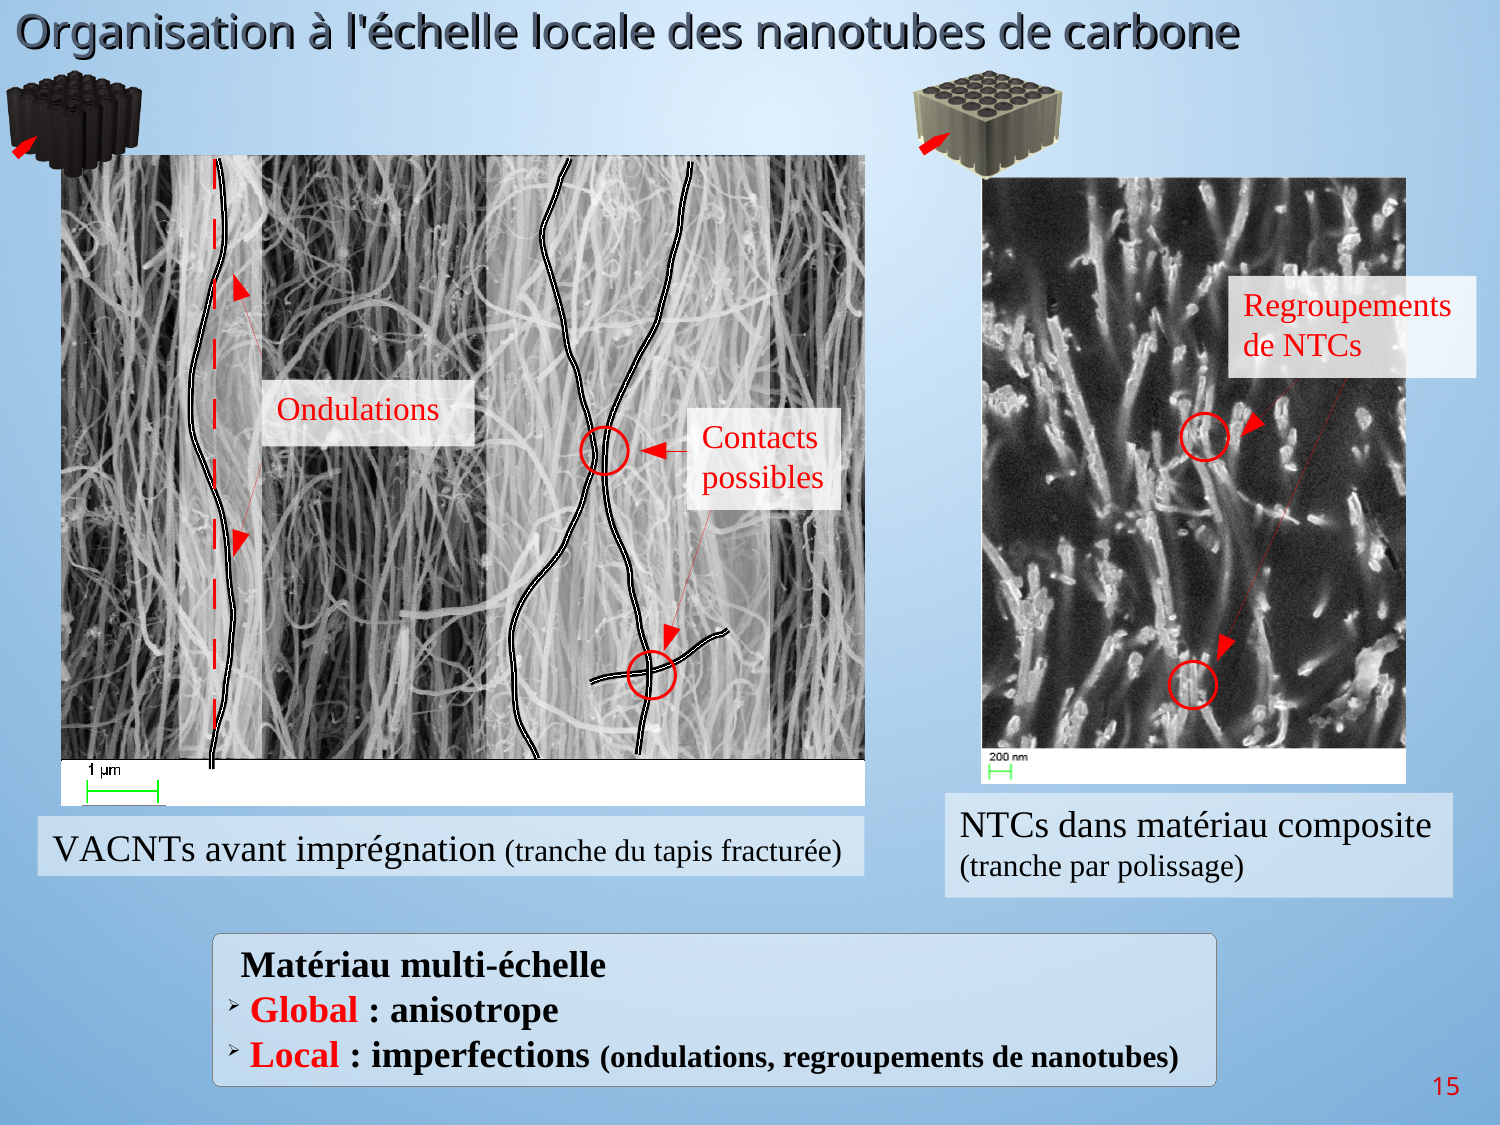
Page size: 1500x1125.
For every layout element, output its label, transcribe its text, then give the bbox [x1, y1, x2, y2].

text_box [486, 156, 770, 759]
text_box <numéro> [1349, 1062, 1476, 1103]
text_box Organisation à l'échelle locale des nanotubes de carbone [0, 0, 1500, 64]
text_box Matériau multi-échelle Global : anisotrope Local : imperfections (ondulations, regroupements de nanotubes) [212, 933, 1217, 1083]
picture [0, 64, 1500, 1125]
text_box [583, 437, 592, 466]
text_box Regroupements de NTCs [1228, 275, 1477, 378]
text_box [595, 429, 604, 472]
text_box [651, 654, 668, 667]
text_box Contacts possibles [687, 407, 841, 510]
text_box [214, 1083, 1216, 1087]
text_box VACNTs avant imprégnation (tranche du tapis fracturée) [37, 816, 865, 877]
text_box NTCs dans matériau composite (tranche par polissage) [944, 792, 1453, 898]
text_box [179, 155, 262, 758]
text_box [515, 475, 770, 759]
text_box Ondulations [261, 379, 475, 447]
text_box [608, 430, 626, 472]
text_box [652, 668, 673, 697]
text_box [631, 655, 646, 670]
text_box [630, 676, 646, 695]
